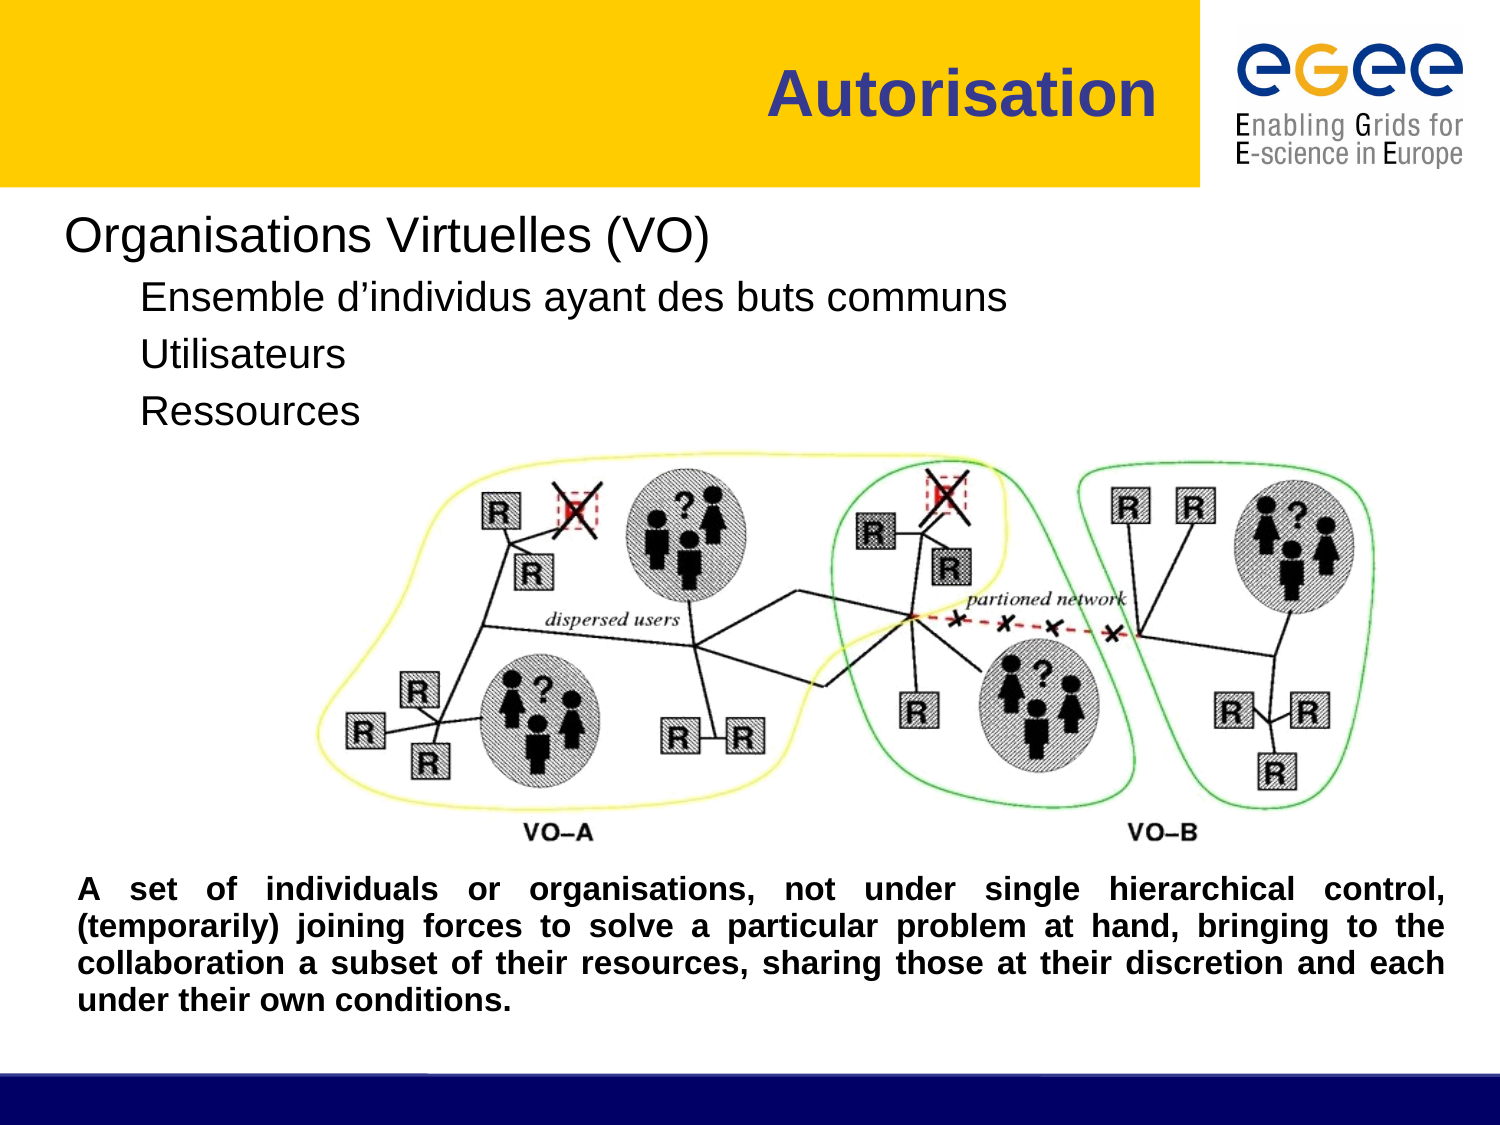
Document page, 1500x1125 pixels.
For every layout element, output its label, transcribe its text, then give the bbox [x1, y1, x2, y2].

list Organisations Virtuelles (VO) Ensemble d’individus ayant des buts communs Utilisateurs Ressources [50, 200, 1462, 1012]
picture [262, 412, 1438, 862]
picture [1237, 24, 1463, 169]
text_box A set of individuals or organisations, not under single hierarchical control, (temporarily) joining forces to solve a particular problem at hand, bringing to the collaboration a subset of their resources, sharing those at their discretion and each under their own conditions. [62, 862, 1463, 1026]
title Autorisation [12, 35, 1174, 152]
